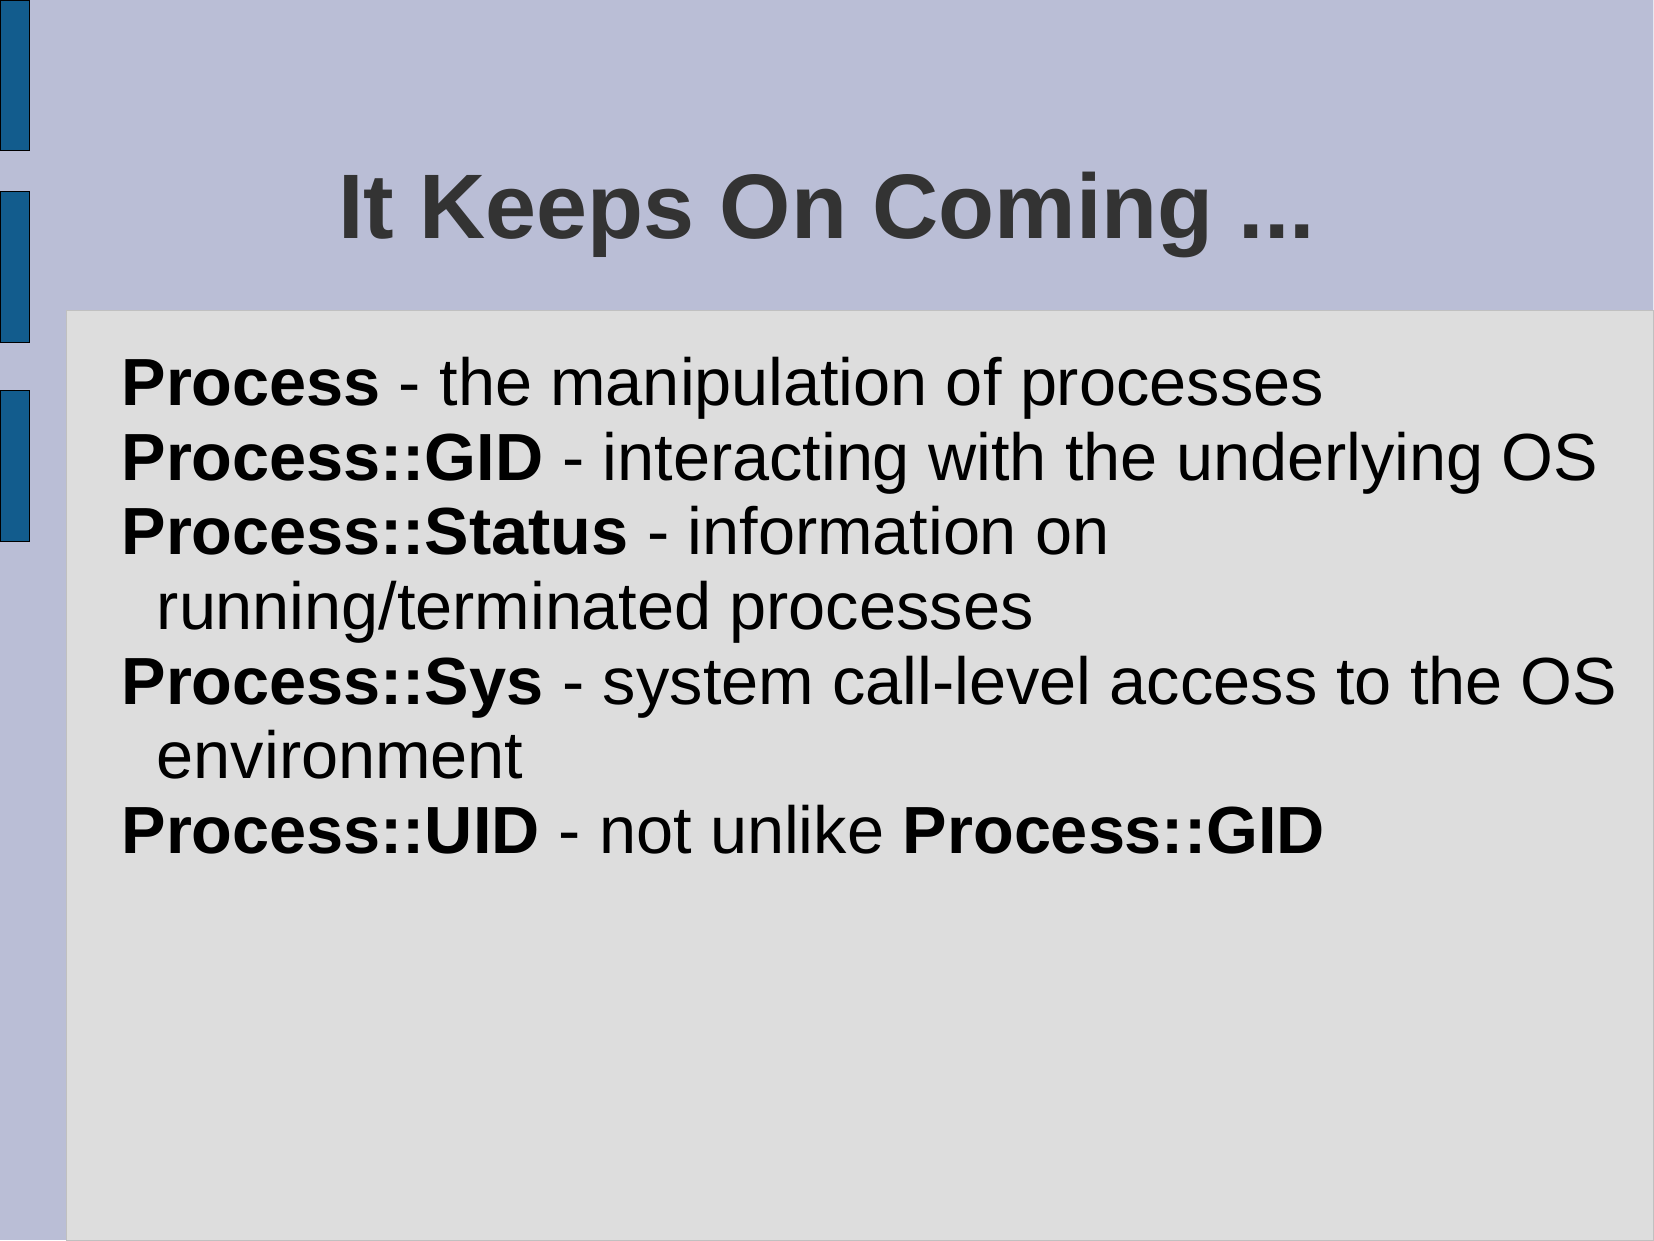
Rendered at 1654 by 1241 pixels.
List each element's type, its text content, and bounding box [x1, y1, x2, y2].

title It Keeps On Coming ... [121, 102, 1534, 311]
list Process - the manipulation of processes Process::GID - interacting with the underlying OS Process::Status - information on running/terminated processes Process::Sys - system call-level access to the OS environment Process::UID - not unlike Process::GID [121, 344, 1629, 1127]
